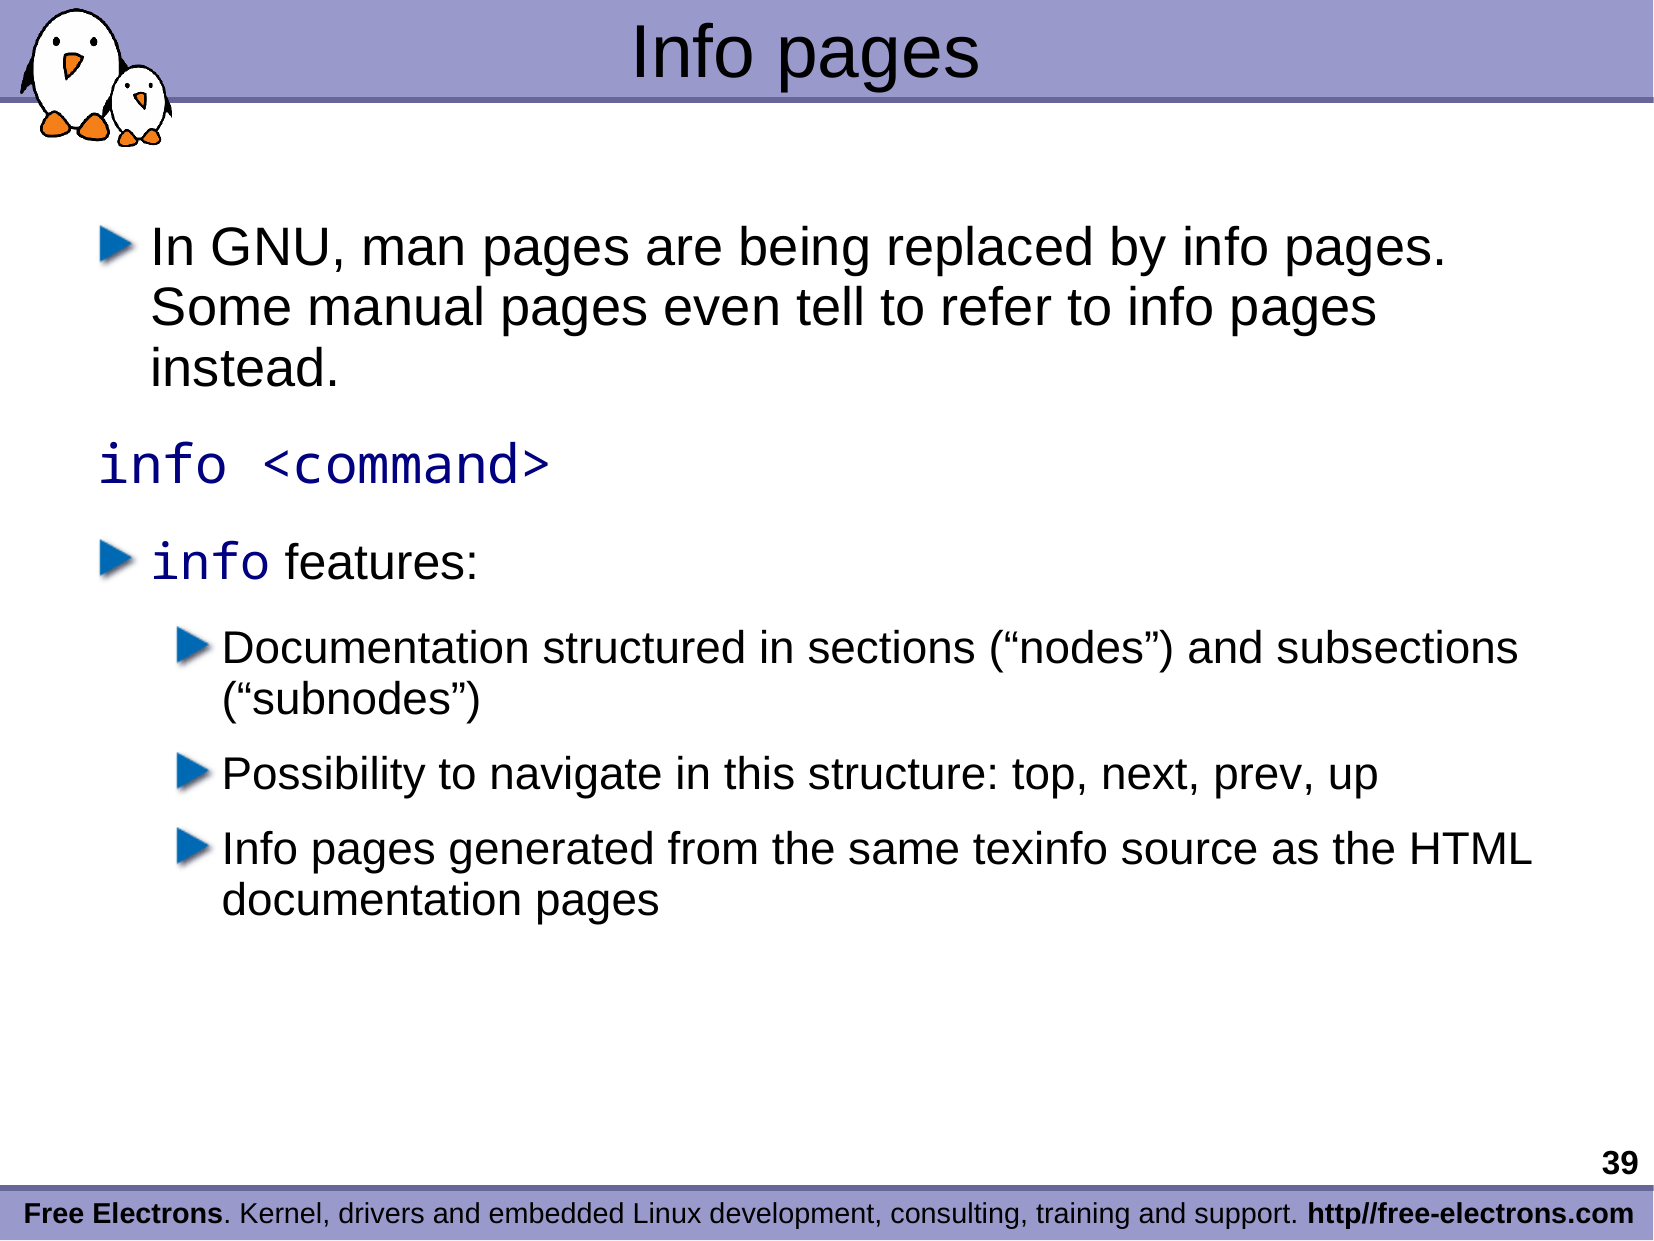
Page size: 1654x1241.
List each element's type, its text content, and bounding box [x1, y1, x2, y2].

picture [20, 8, 172, 147]
list In GNU, man pages are being replaced by info pages. Some manual pages even tell to refer to info pages instead. info <command> info features: Documentation structured in sections (“nodes”) and subsections (“subnodes”) Possibility to navigate in this structure: top, next, prev, up Info pages generated from the same texinfo source as the HTML documentation pages [80, 216, 1540, 1066]
title Info pages [60, 0, 1551, 103]
